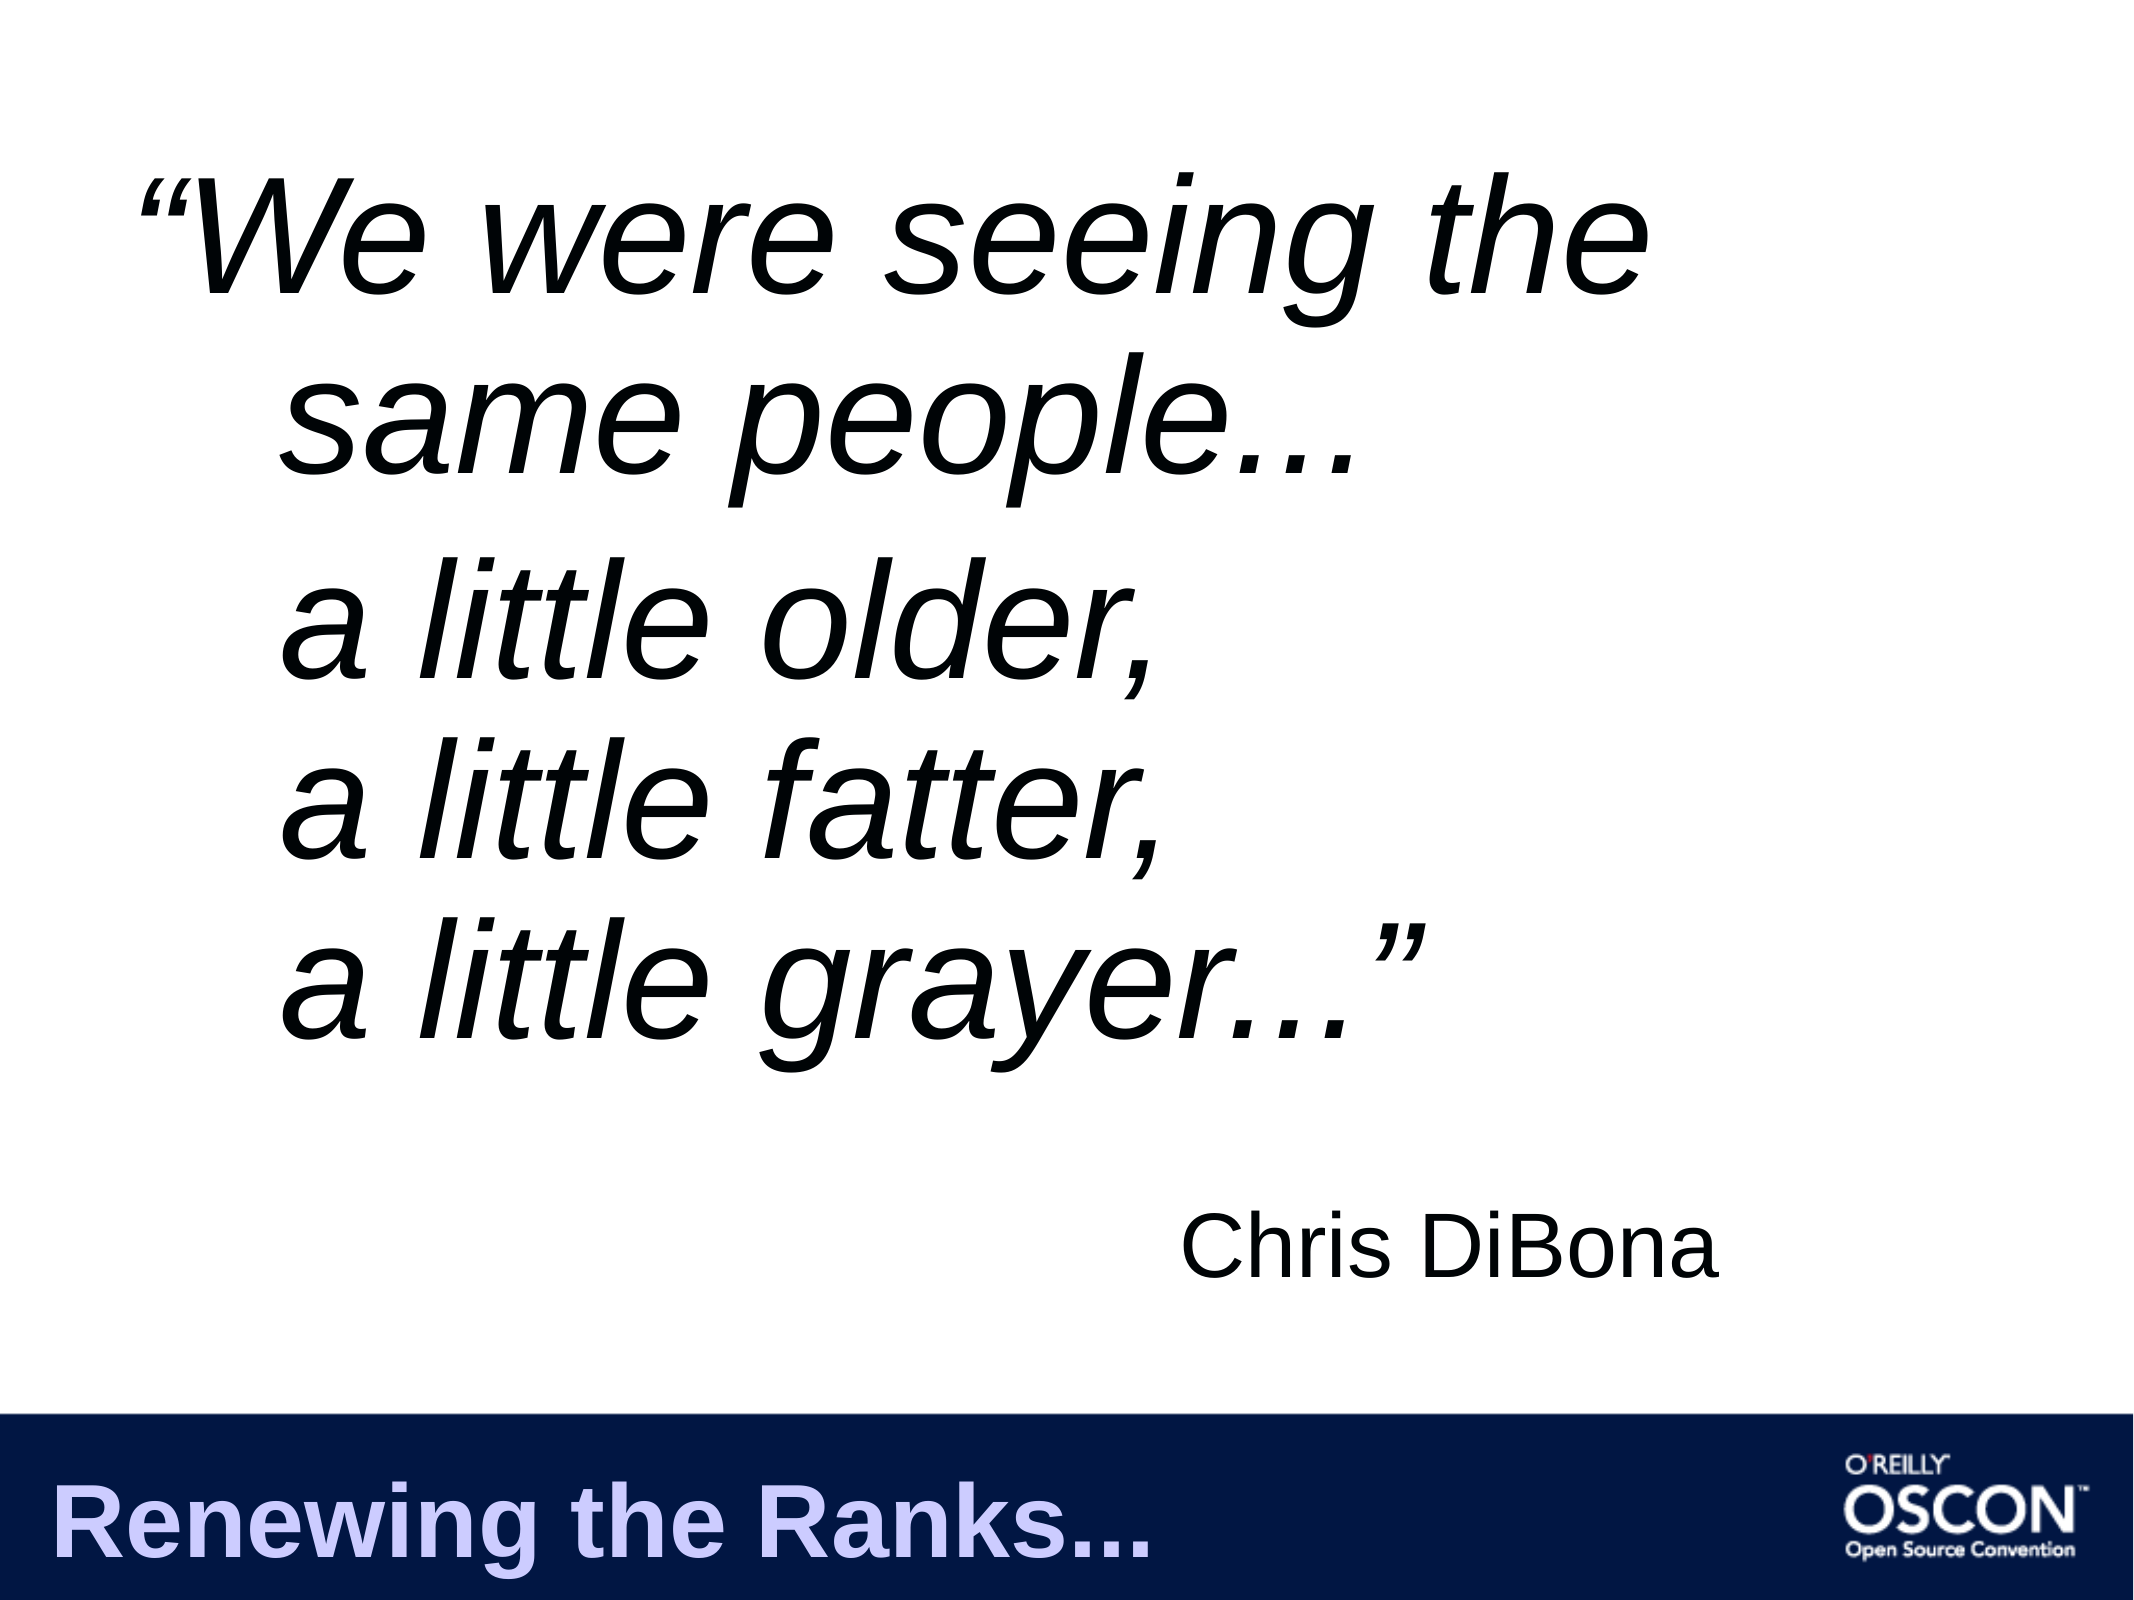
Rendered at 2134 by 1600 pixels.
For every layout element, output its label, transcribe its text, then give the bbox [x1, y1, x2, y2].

title Renewing the Ranks... [41, 1432, 2094, 1600]
subtitle “We were seeing the same people... a little older, a little fatter, a little grayer...” Chris DiBona [41, 149, 2094, 1298]
picture [0, 0, 2134, 1600]
